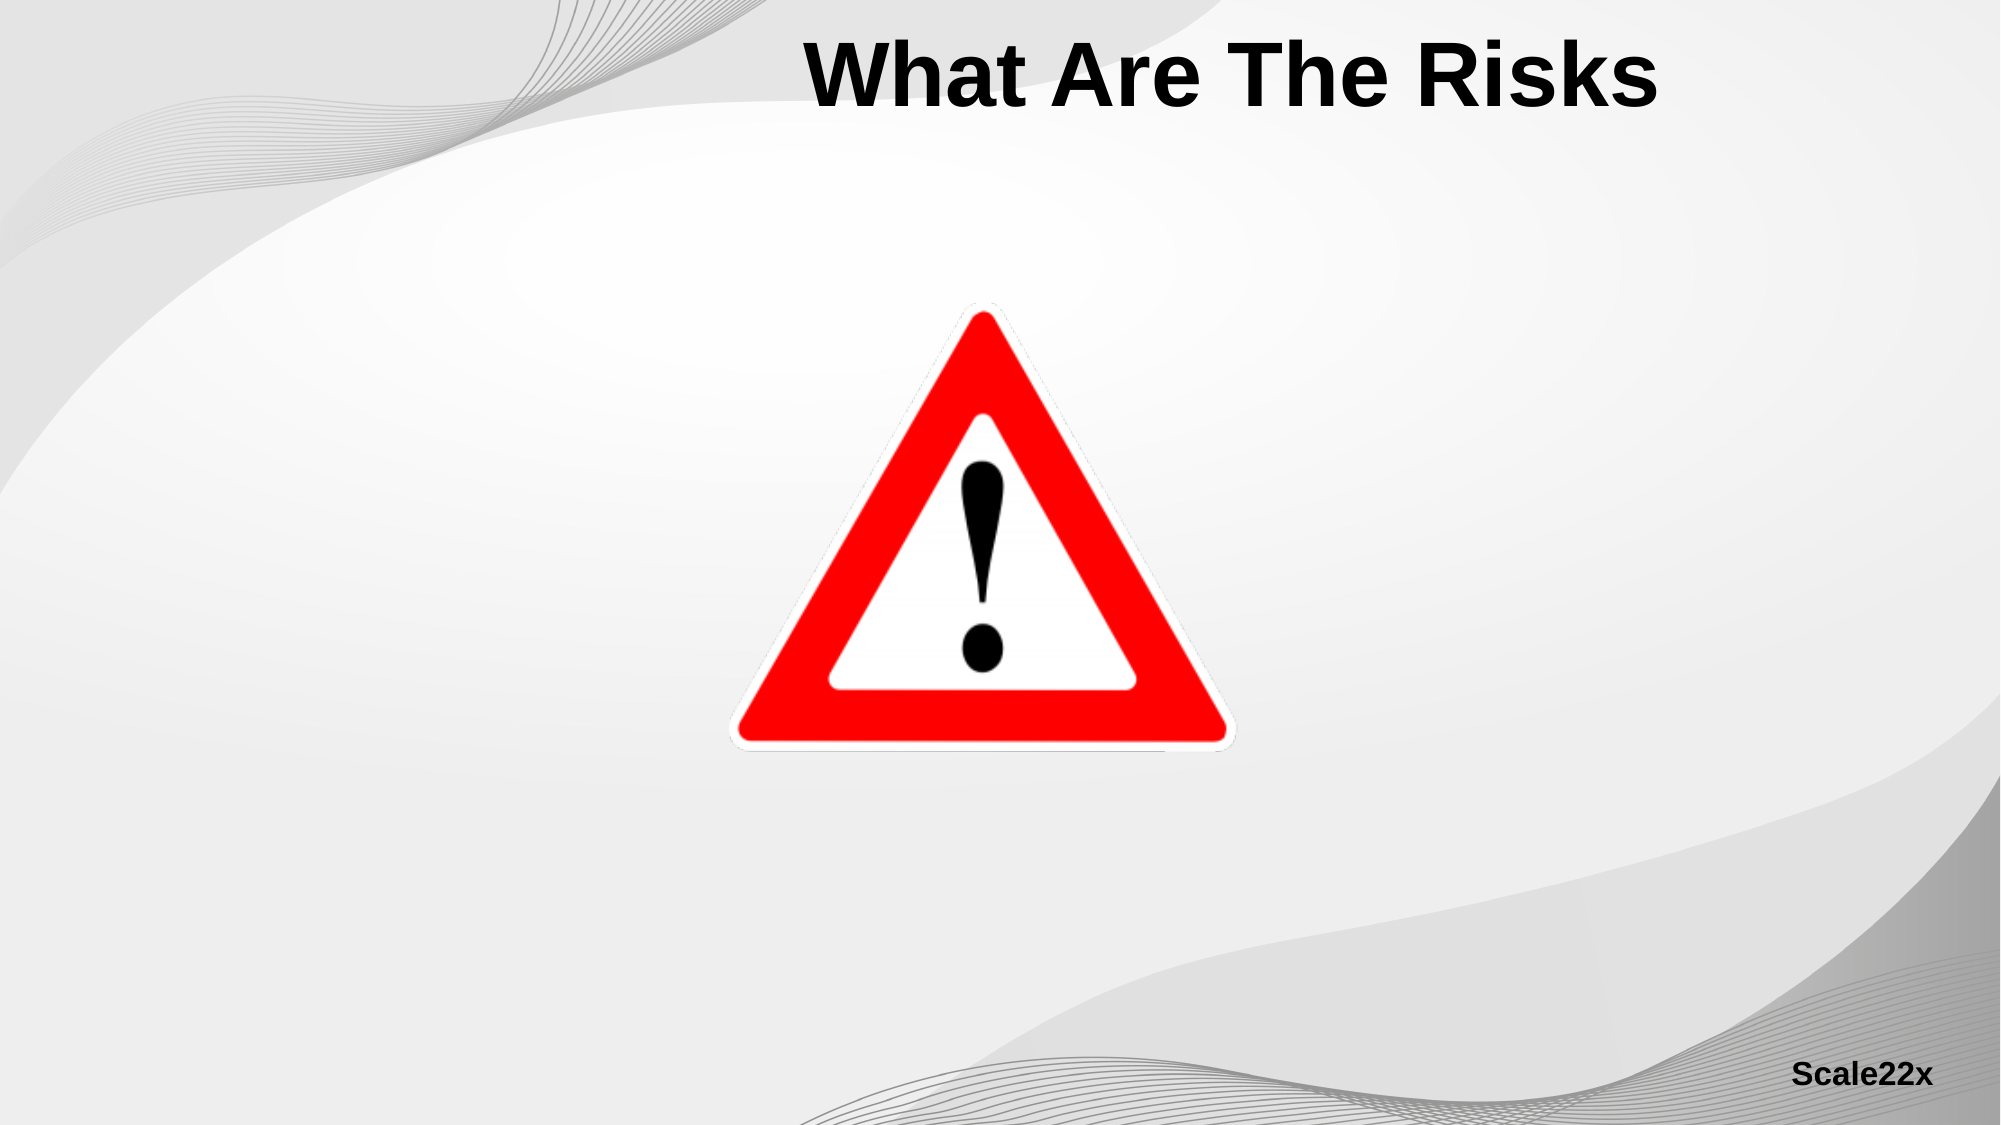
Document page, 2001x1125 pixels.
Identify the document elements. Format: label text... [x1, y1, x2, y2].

title What Are The Risks [715, 0, 1750, 158]
text_box Scale22x [1776, 1047, 1975, 1103]
picture [0, 0, 2001, 1125]
